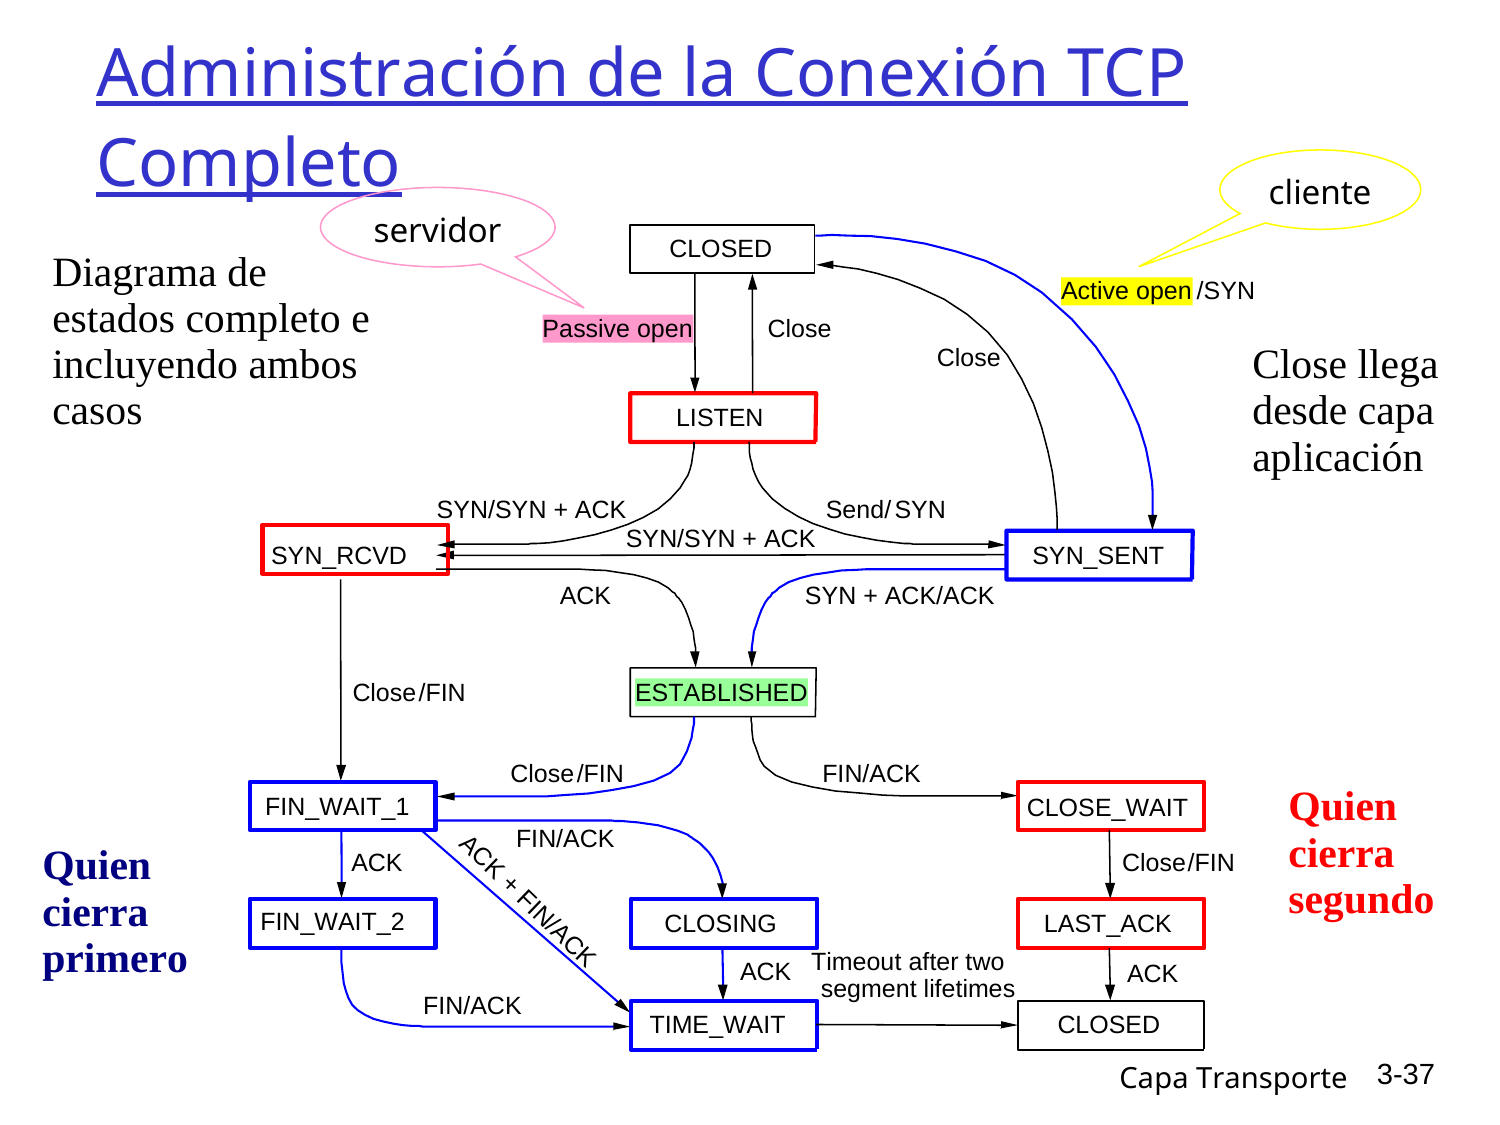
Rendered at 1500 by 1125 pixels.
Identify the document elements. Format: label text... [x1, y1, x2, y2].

title Administración de la Conexión TCP Completo [81, 21, 1438, 210]
text_box [612, 1022, 631, 1031]
text_box [336, 764, 347, 780]
text_box ACK [1127, 959, 1179, 988]
text_box Quien cierra primero [27, 835, 203, 990]
text_box SYN_RCVD [270, 541, 408, 570]
text_box [690, 651, 700, 668]
text_box CLOSING [664, 909, 778, 938]
text_box CLOSED [669, 234, 773, 263]
text_box [717, 984, 728, 1001]
text_box FIN/ACK [822, 760, 922, 789]
text_box SYN [894, 496, 947, 525]
text_box [450, 550, 454, 560]
text_box cliente [1138, 149, 1421, 267]
text_box SYN_SENT [1032, 541, 1165, 570]
text_box [987, 540, 1006, 549]
text_box servidor [320, 187, 585, 308]
text_box FIN_WAIT_2 [260, 907, 406, 936]
text_box Close llega desde capa aplicación [1237, 333, 1500, 489]
text_box FIN/ACK [516, 825, 615, 854]
text_box SYN/SYN + ACK [436, 496, 627, 525]
text_box /FIN [576, 760, 625, 789]
text_box Send/ [825, 496, 892, 525]
text_box TIME_WAIT [649, 1011, 786, 1040]
text_box SYN + ACK/ACK [804, 581, 996, 610]
text_box [1104, 882, 1116, 899]
text_box ACK [739, 957, 792, 986]
text_box SYN/SYN + ACK [625, 525, 816, 554]
text_box [1147, 514, 1158, 531]
text_box ACK + FIN/ACK [454, 828, 603, 973]
text_box [1000, 791, 1016, 800]
text_box [716, 882, 727, 899]
text_box Quien cierra segundo [1273, 776, 1450, 931]
text_box CLOSED [1057, 1011, 1161, 1040]
text_box Close [767, 314, 832, 343]
text_box Close [936, 343, 1002, 372]
text_box Close [1122, 848, 1187, 877]
text_box [747, 273, 758, 290]
text_box [436, 552, 446, 558]
text_box ACK [351, 848, 403, 877]
text_box Timeout after two [811, 948, 1013, 977]
text_box CLOSE_WAIT [1026, 794, 1189, 823]
text_box [747, 651, 758, 668]
text_box ESTABLISHED [635, 678, 808, 707]
text_box segment lifetimes [820, 974, 1016, 1003]
text_box /FIN [1187, 848, 1236, 877]
text_box Close [510, 760, 575, 789]
text_box Diagrama de estados completo e incluyendo ambos casos [37, 241, 413, 443]
text_box FIN/ACK [423, 992, 522, 1021]
text_box FIN_WAIT_1 [265, 793, 411, 822]
text_box ACK [559, 581, 612, 610]
text_box Passive open [542, 314, 694, 343]
text_box [336, 882, 347, 899]
text_box Active open [1061, 277, 1193, 306]
text_box [1104, 984, 1116, 1001]
text_box LAST_ACK [1043, 909, 1173, 938]
text_box [436, 792, 455, 801]
text_box LISTEN [676, 403, 764, 432]
text_box [1000, 1021, 1019, 1030]
text_box [690, 376, 700, 393]
text_box [614, 998, 629, 1013]
text_box /FIN [418, 678, 466, 707]
text_box /SYN [1196, 277, 1256, 306]
text_box [816, 260, 834, 269]
text_box [436, 540, 455, 549]
text_box Close [352, 678, 417, 707]
